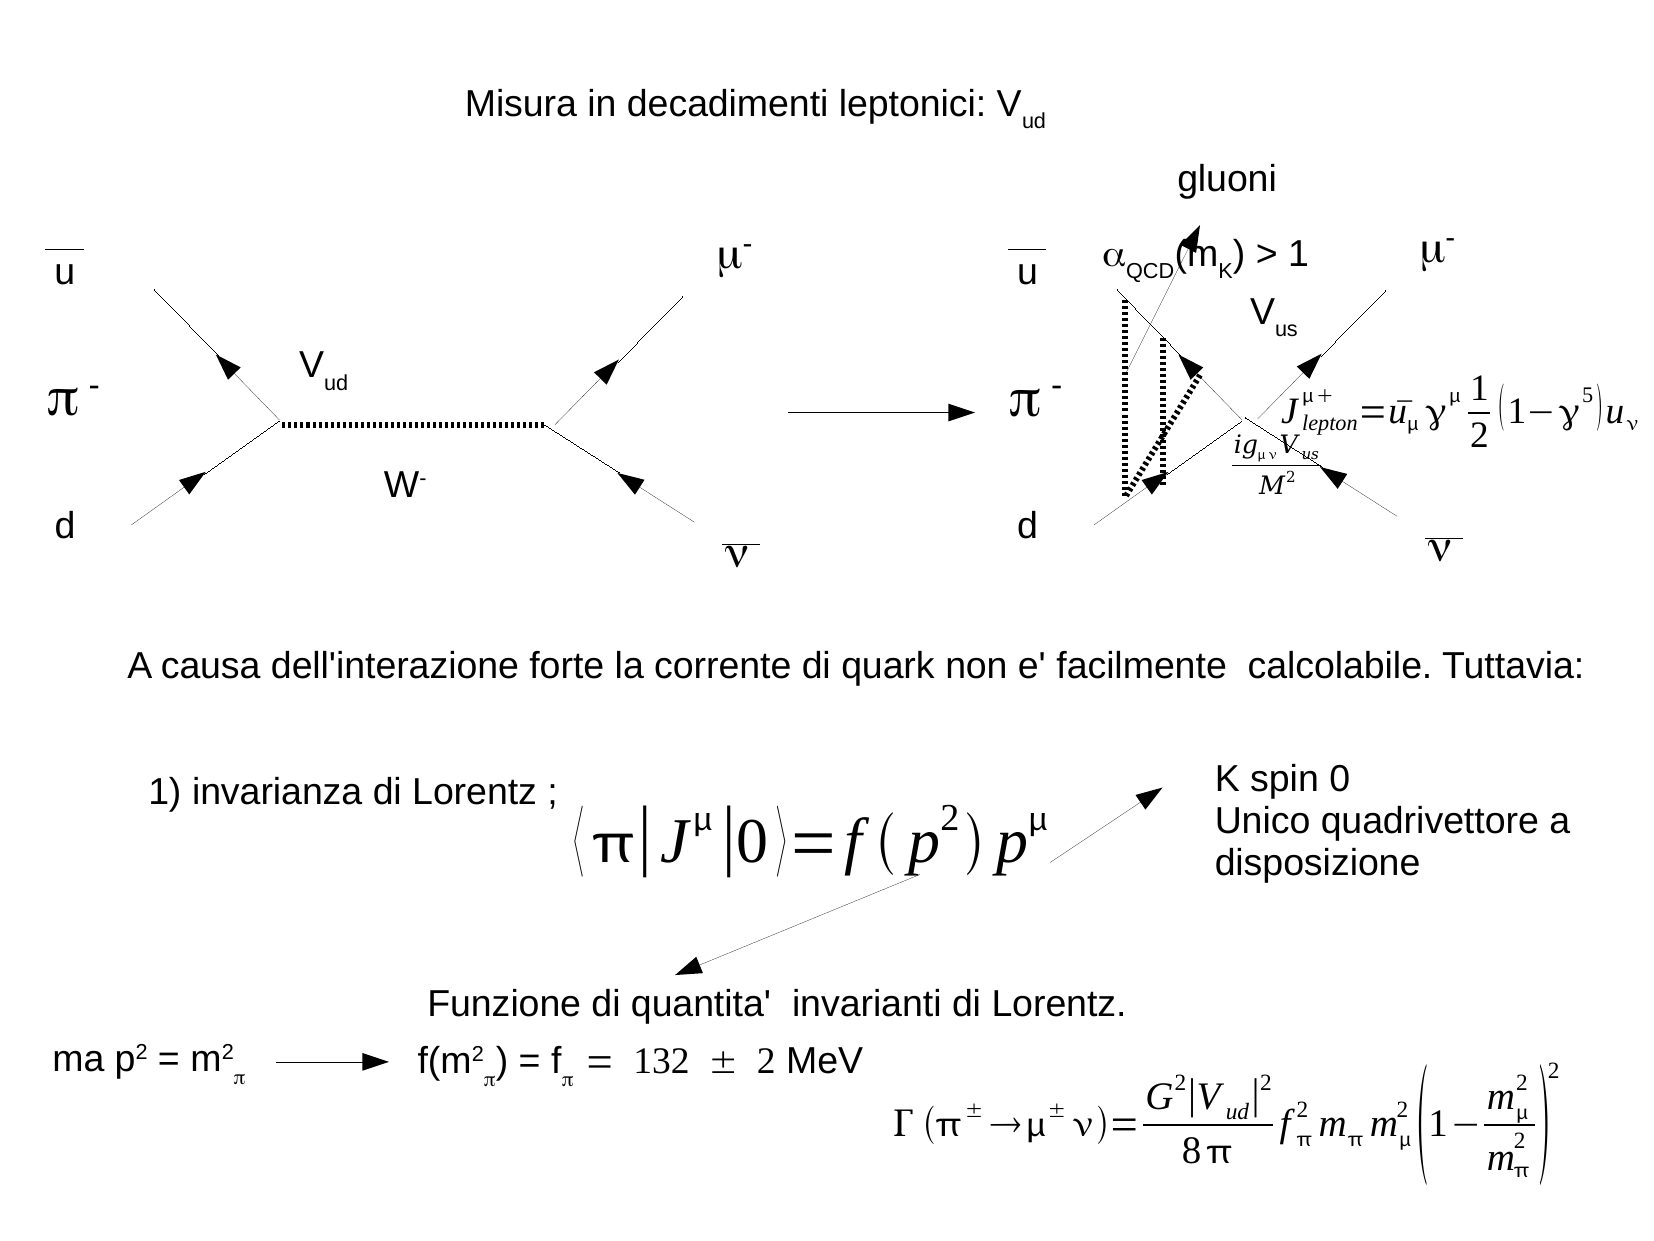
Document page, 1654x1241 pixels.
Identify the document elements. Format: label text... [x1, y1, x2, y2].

text_box [1133, 300, 1380, 371]
text_box d [1002, 497, 1115, 555]
text_box W- [369, 456, 520, 514]
text_box Misura in decadimenti leptonici: Vud [450, 75, 1463, 141]
text_box p - [994, 355, 1133, 447]
text_box ma p2 = m2p [37, 1030, 338, 1102]
text_box Funzione di quantita' invarianti di Lorentz. [412, 975, 1276, 1032]
text_box m- [1404, 221, 1489, 297]
text_box f(m2p) = fp = 132  2 MeV [402, 1032, 901, 1104]
chart [881, 1058, 1570, 1190]
chart [557, 798, 1069, 882]
text_box Vud [284, 336, 435, 402]
text_box p - [32, 355, 170, 447]
chart [1224, 367, 1648, 501]
text_box d [39, 497, 153, 555]
text_box n [1413, 522, 1467, 598]
text_box m- [702, 227, 786, 303]
text_box K spin 0 Unico quadrivettore a disposizione [1200, 750, 1613, 891]
text_box u [1002, 243, 1115, 301]
text_box gluoni [1162, 150, 1426, 207]
text_box aQCD(mK) > 1 [1087, 225, 1351, 295]
text_box [1041, 300, 1161, 356]
text_box u [39, 243, 153, 301]
text_box A causa dell'interazione forte la corrente di quark non e' facilmente calcolabile. Tuttavia: 1) invarianza di Lorentz ; [112, 637, 1613, 863]
text_box n [710, 528, 764, 604]
text_box Vus [1235, 283, 1386, 349]
